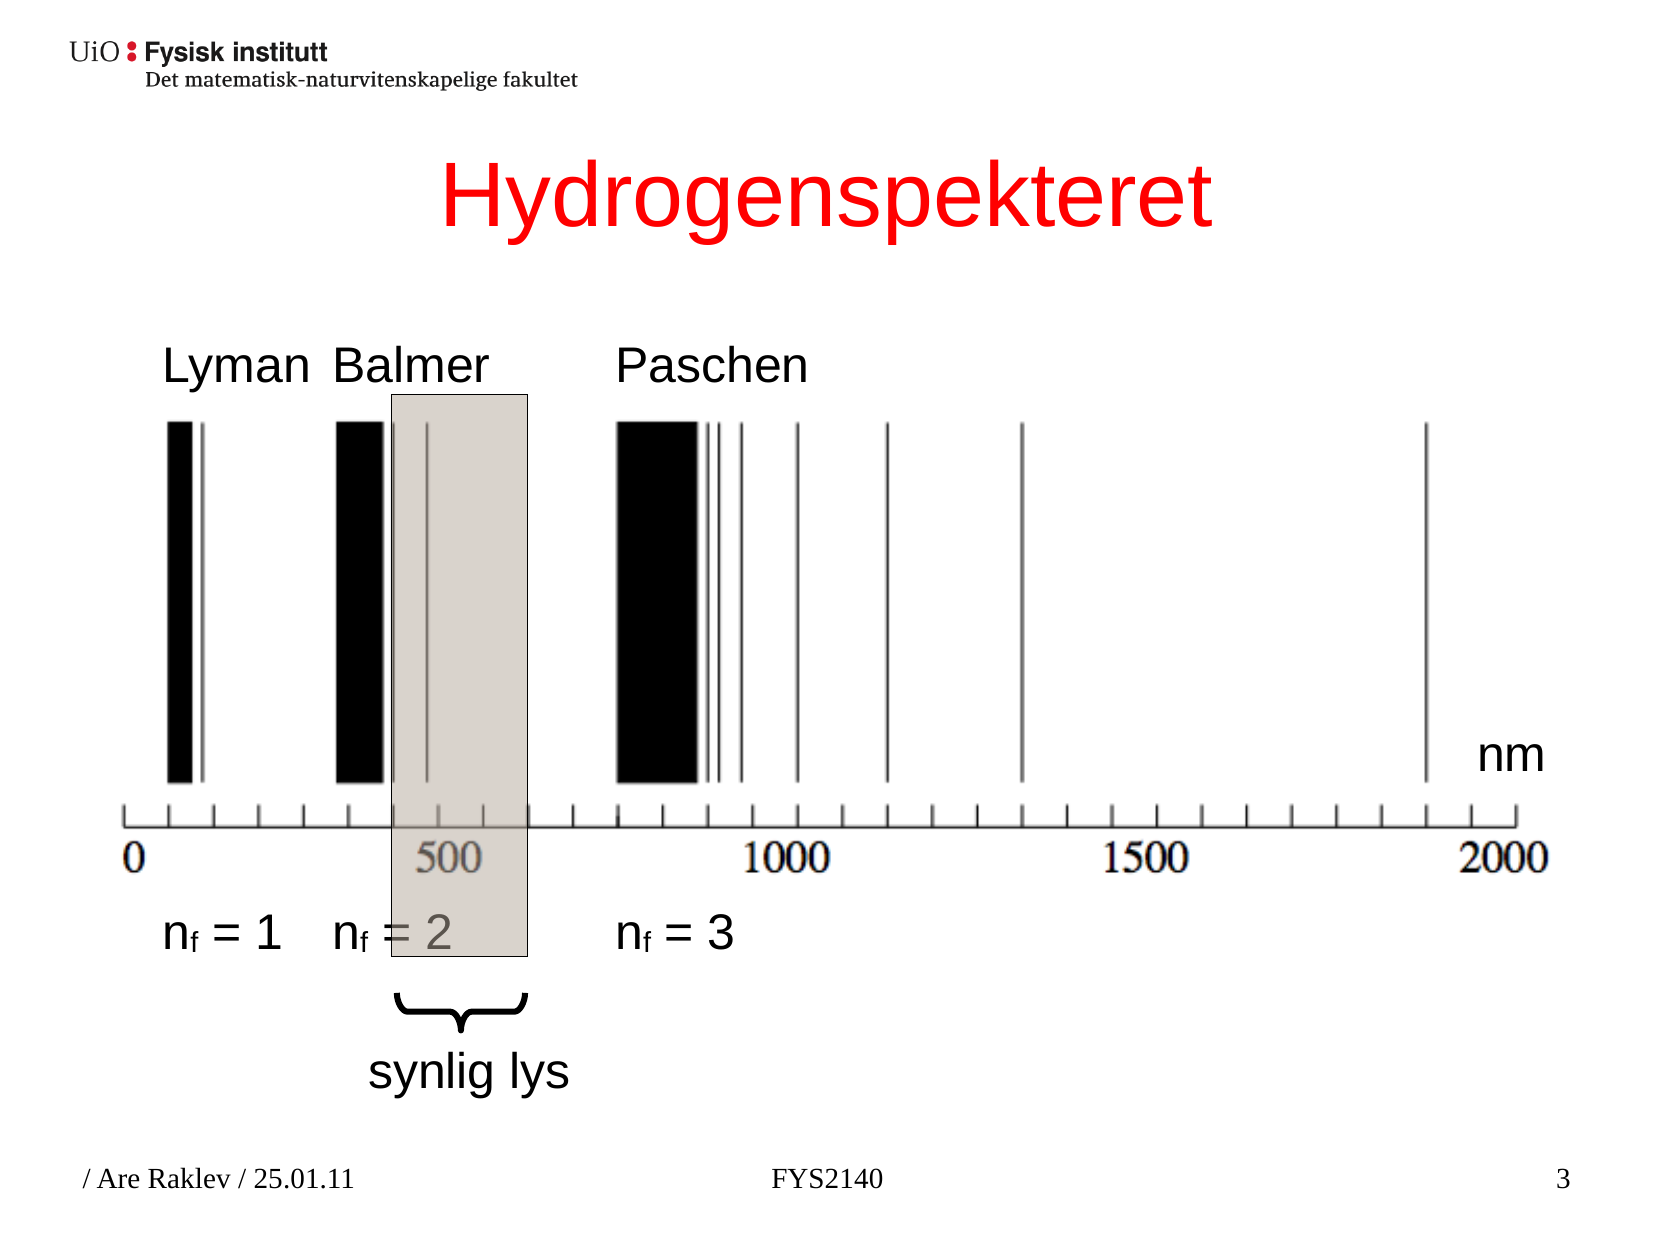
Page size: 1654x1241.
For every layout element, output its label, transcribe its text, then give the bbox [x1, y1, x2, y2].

title Hydrogenspekteret [82, 90, 1571, 298]
text_box nf = 1 [147, 896, 299, 984]
text_box nf = 3 [600, 896, 751, 984]
text_box Balmer [317, 329, 506, 401]
text_box [391, 394, 528, 957]
text_box nf = 2 [317, 896, 468, 984]
text_box Paschen [600, 329, 825, 401]
text_box synlig lys [353, 1036, 616, 1107]
text_box Lyman [147, 329, 317, 401]
text_box nm [1462, 718, 1562, 790]
picture [506, 391, 1588, 921]
picture [68, 37, 581, 93]
picture [74, 391, 391, 921]
